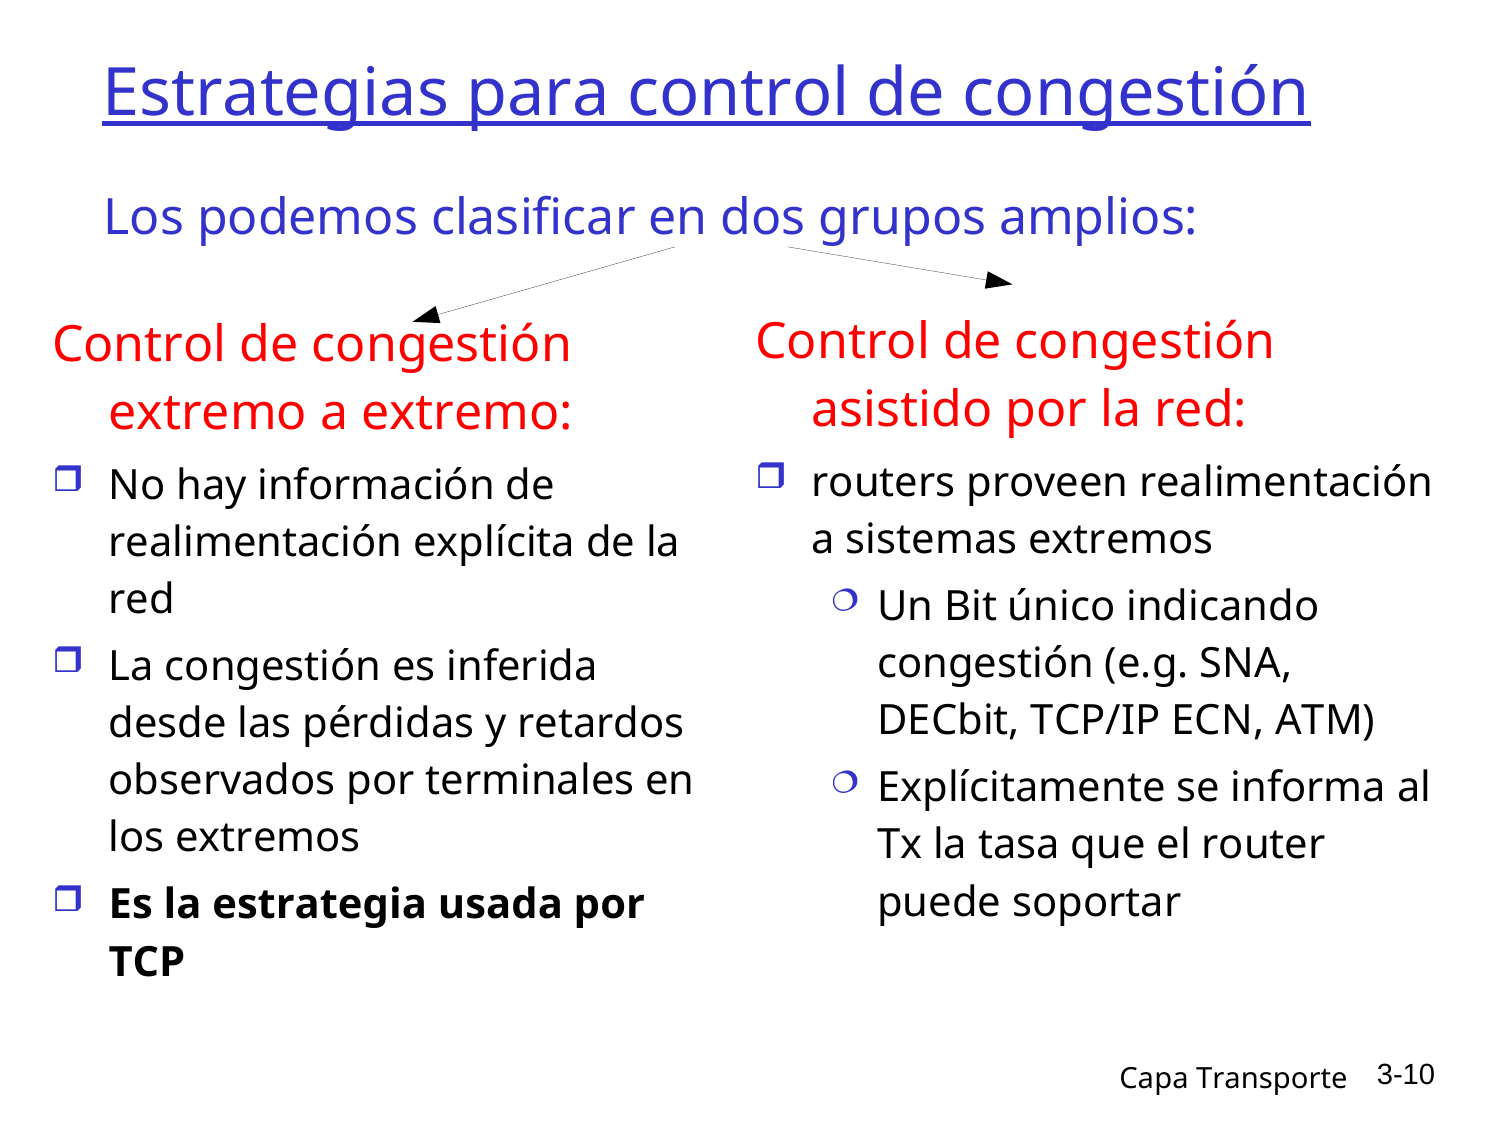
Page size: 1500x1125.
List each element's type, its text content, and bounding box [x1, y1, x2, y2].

list Control de congestión asistido por la red: routers proveen realimentación a sistemas extremos Un Bit único indicando congestión (e.g. SNA, DECbit, TCP/IP ECN, ATM) Explícitamente se informa al Tx la tasa que el router puede soportar [740, 296, 1450, 938]
list Control de congestión extremo a extremo: No hay información de realimentación explícita de la red La congestión es inferida desde las pérdidas y retardos observados por terminales en los extremos Es la estrategia usada por TCP [37, 299, 740, 925]
text_box Los podemos clasificar en dos grupos amplios: [89, 173, 1316, 264]
title Estrategias para control de congestión [87, 0, 1463, 184]
